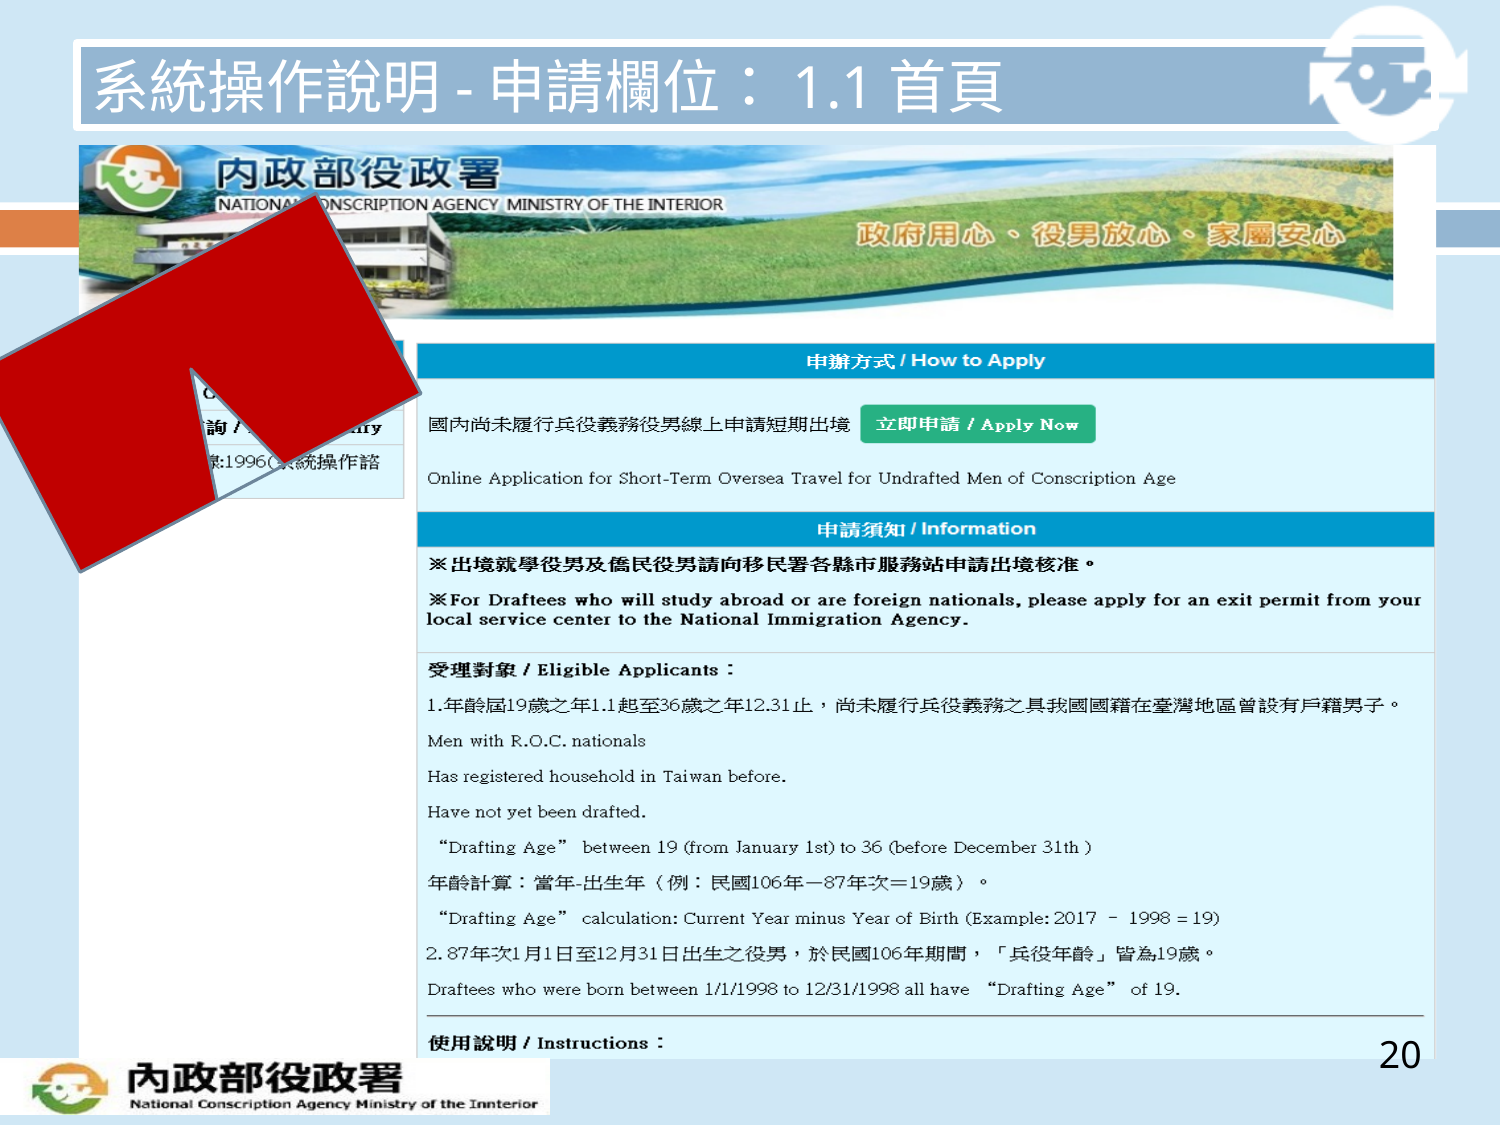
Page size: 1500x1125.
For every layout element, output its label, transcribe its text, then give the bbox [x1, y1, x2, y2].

slide_number <編號> [1364, 1023, 1452, 1086]
text_box [0, 193, 421, 573]
text_box 系統操作說明-申請欄位：1.1首頁 [76, 42, 1305, 128]
picture [192, 372, 282, 499]
picture [0, 0, 1473, 1115]
